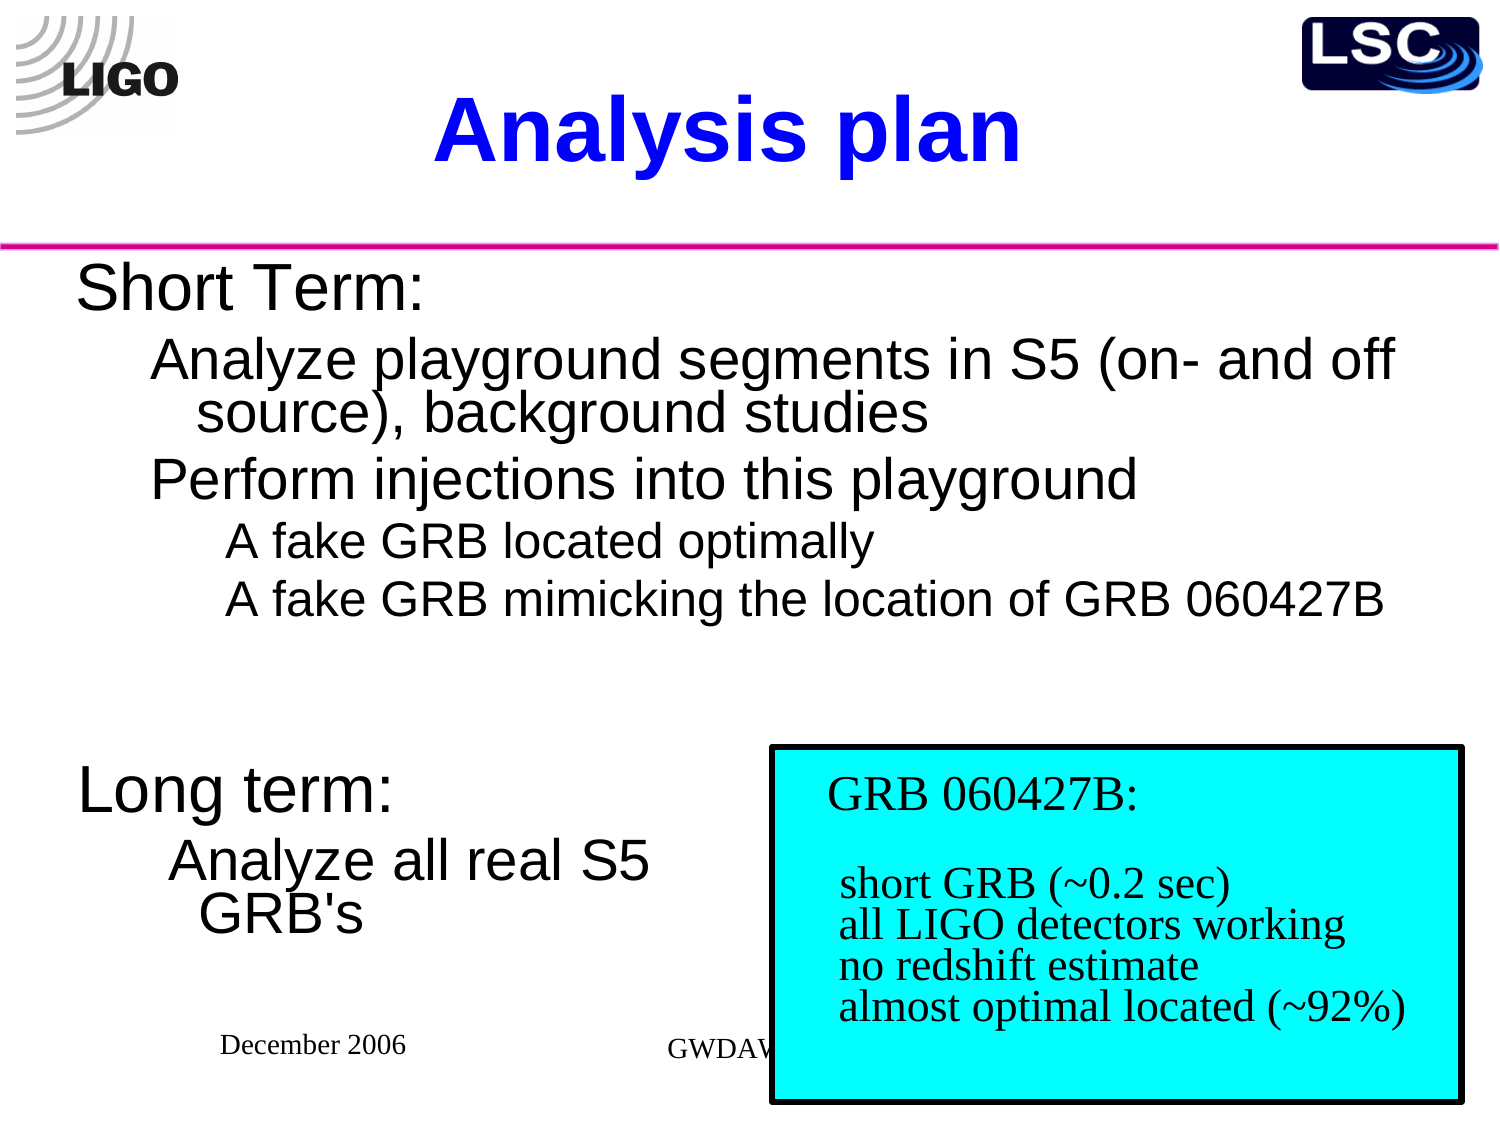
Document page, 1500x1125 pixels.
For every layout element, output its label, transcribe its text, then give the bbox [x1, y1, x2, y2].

picture [1302, 17, 1483, 94]
list Long term: Analyze all real S5 GRB's [77, 763, 725, 1076]
text_box GRB 060427B: short GRB (~0.2 sec) all LIGO detectors working no redshift estimate almost optimal located (~92%) [772, 746, 1462, 1102]
title Analysis plan [210, 19, 1246, 255]
list Short Term: Analyze playground segments in S5 (on- and off source), background studies Perform injections into this playground A fake GRB located optimally A fake GRB mimicking the location of GRB 060427B [74, 262, 1425, 850]
